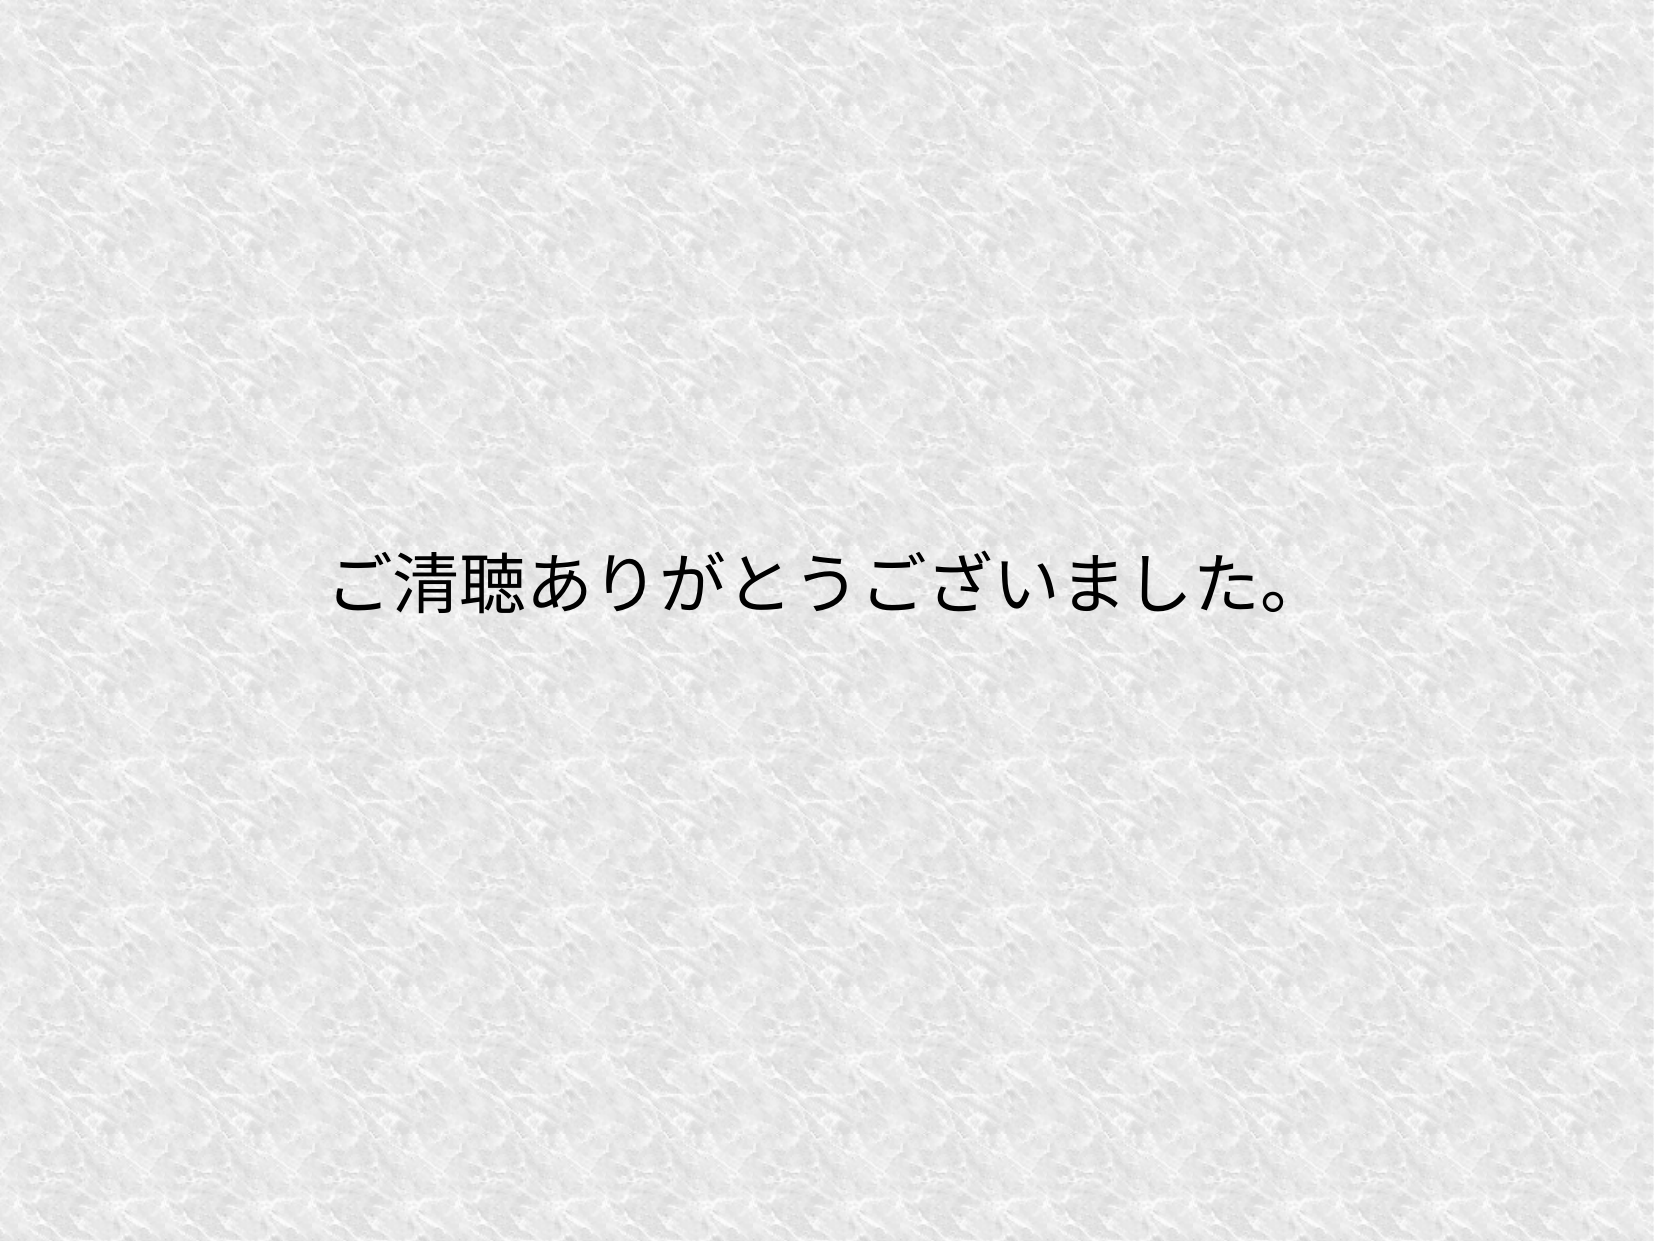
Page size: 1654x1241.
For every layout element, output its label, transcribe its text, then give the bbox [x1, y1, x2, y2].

picture [0, 0, 1654, 1241]
subtitle ご清聴ありがとうございました。 [82, 56, 1571, 1102]
